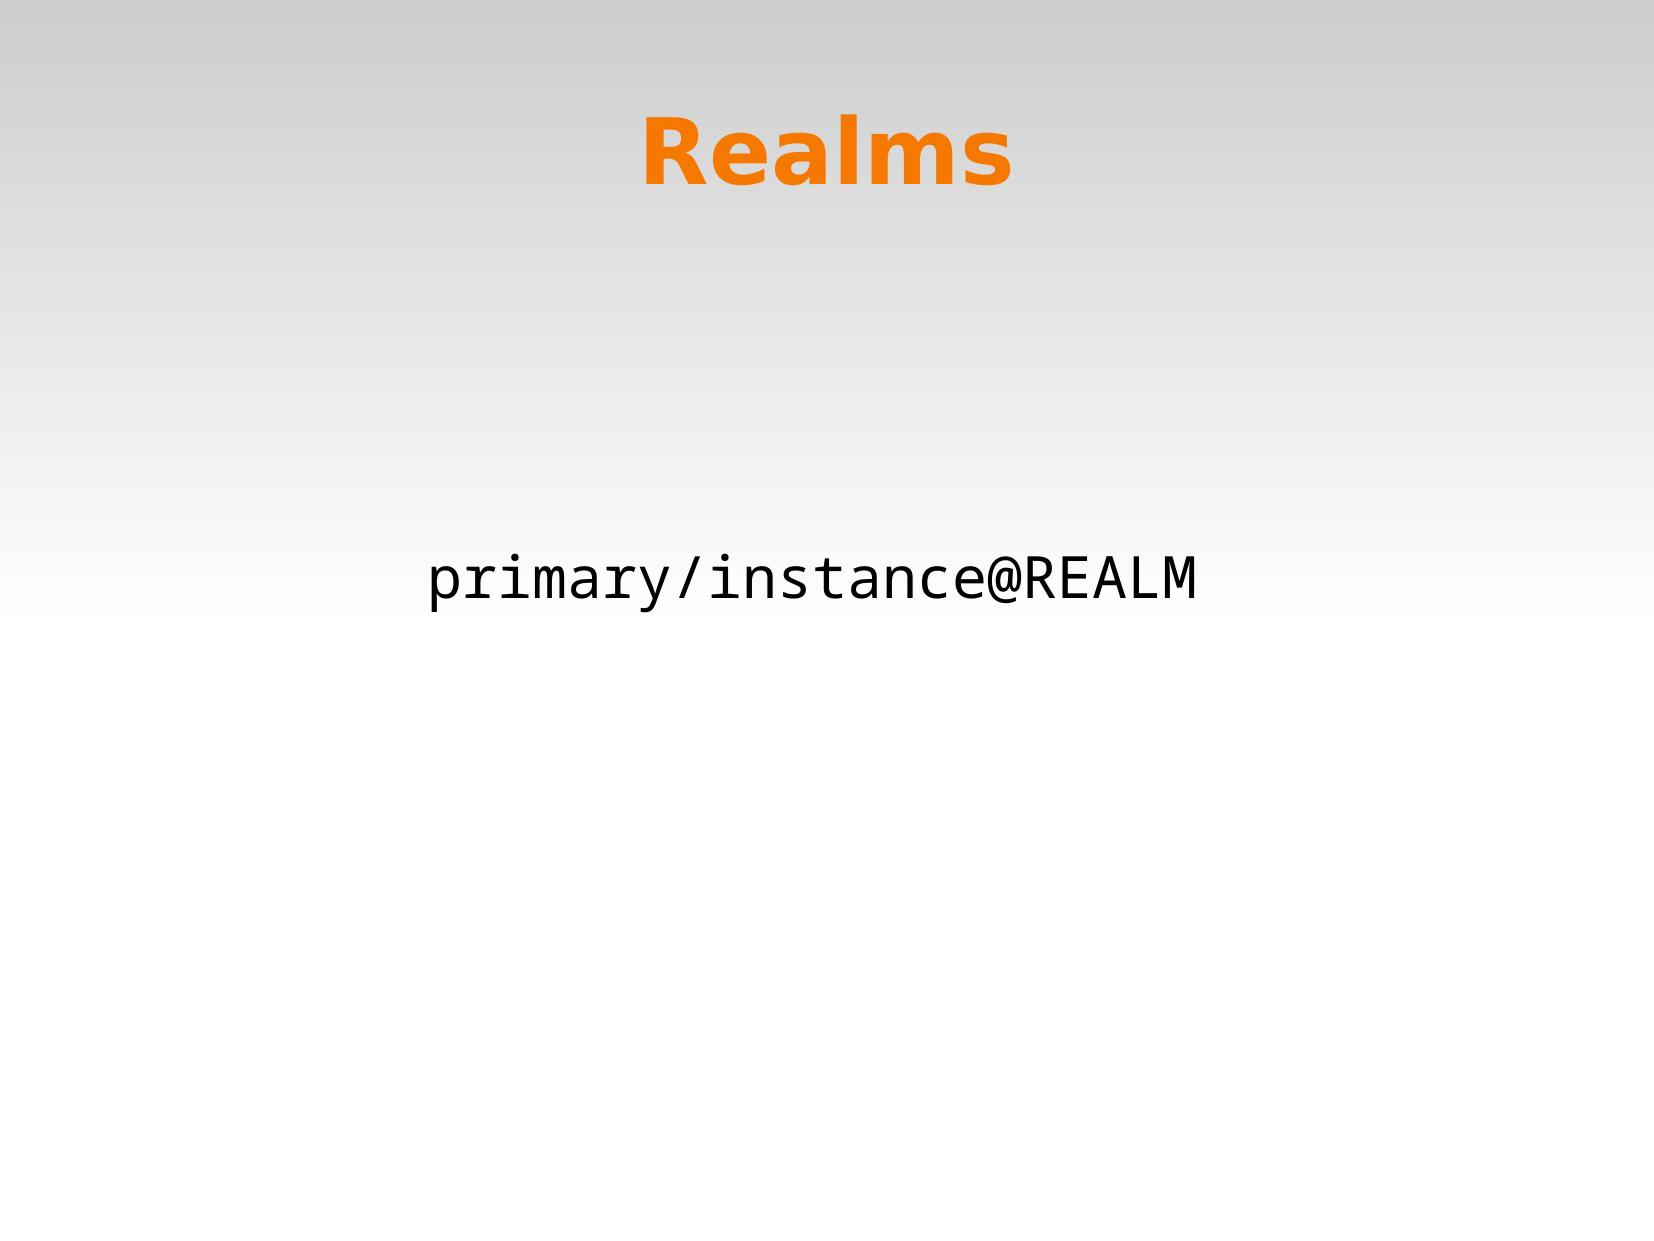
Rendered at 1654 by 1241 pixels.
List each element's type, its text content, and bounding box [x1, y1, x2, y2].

text_box primary/instance@REALM [324, 529, 1300, 612]
title Realms [82, 49, 1571, 257]
